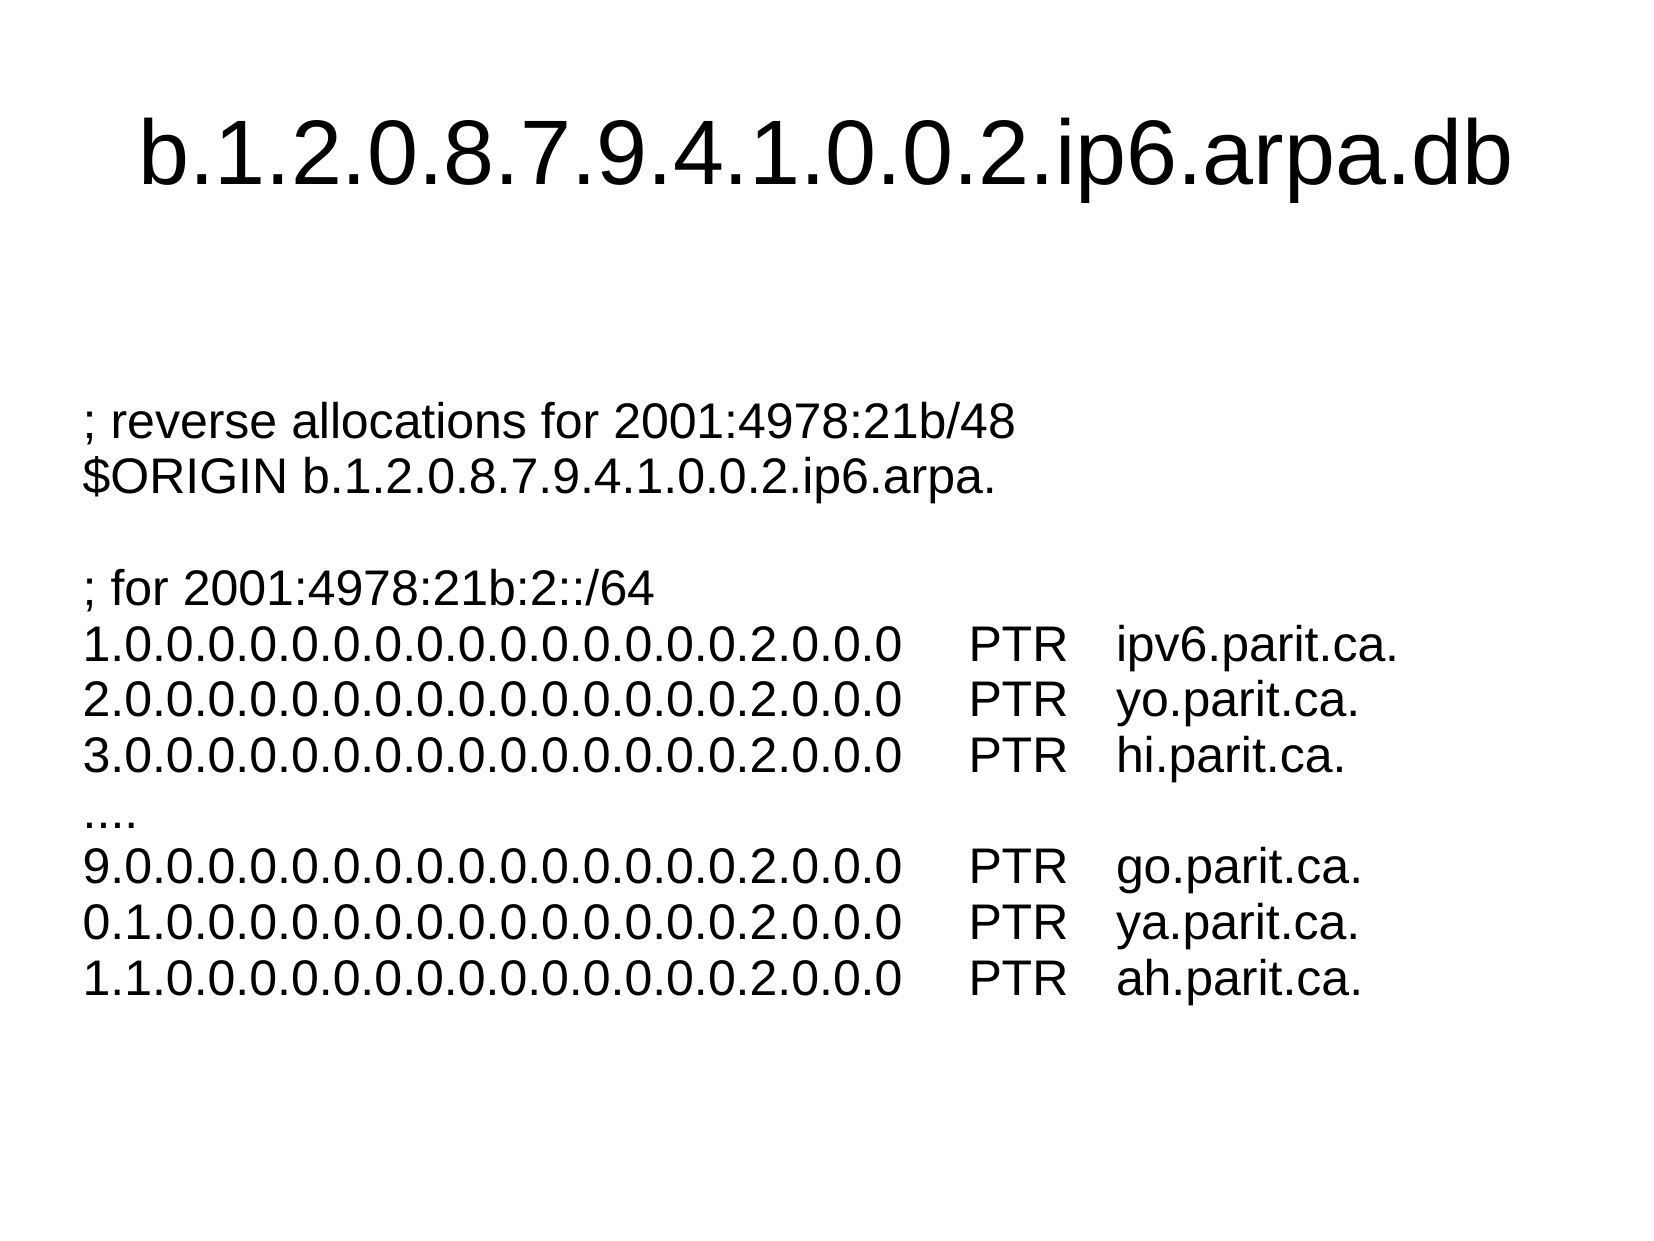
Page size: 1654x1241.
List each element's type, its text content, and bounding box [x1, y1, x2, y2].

title b.1.2.0.8.7.9.4.1.0.0.2.ip6.arpa.db [82, 56, 1571, 250]
subtitle ; reverse allocations for 2001:4978:21b/48 $ORIGIN b.1.2.0.8.7.9.4.1.0.0.2.ip6.arpa. ; for 2001:4978:21b:2::/64 1.0.0.0.0.0.0.0.0.0.0.0.0.0.0.0.2.0.0.0 PTR ipv6.parit.ca. 2.0.0.0.0.0.0.0.0.0.0.0.0.0.0.0.2.0.0.0 PTR yo.parit.ca. 3.0.0.0.0.0.0.0.0.0.0.0.0.0.0.0.2.0.0.0 PTR hi.parit.ca. .... 9.0.0.0.0.0.0.0.0.0.0.0.0.0.0.0.2.0.0.0 PTR go.parit.ca. 0.1.0.0.0.0.0.0.0.0.0.0.0.0.0.0.2.0.0.0 PTR ya.parit.ca. 1.1.0.0.0.0.0.0.0.0.0.0.0.0.0.0.2.0.0.0 PTR ah.parit.ca. [82, 297, 1571, 1102]
